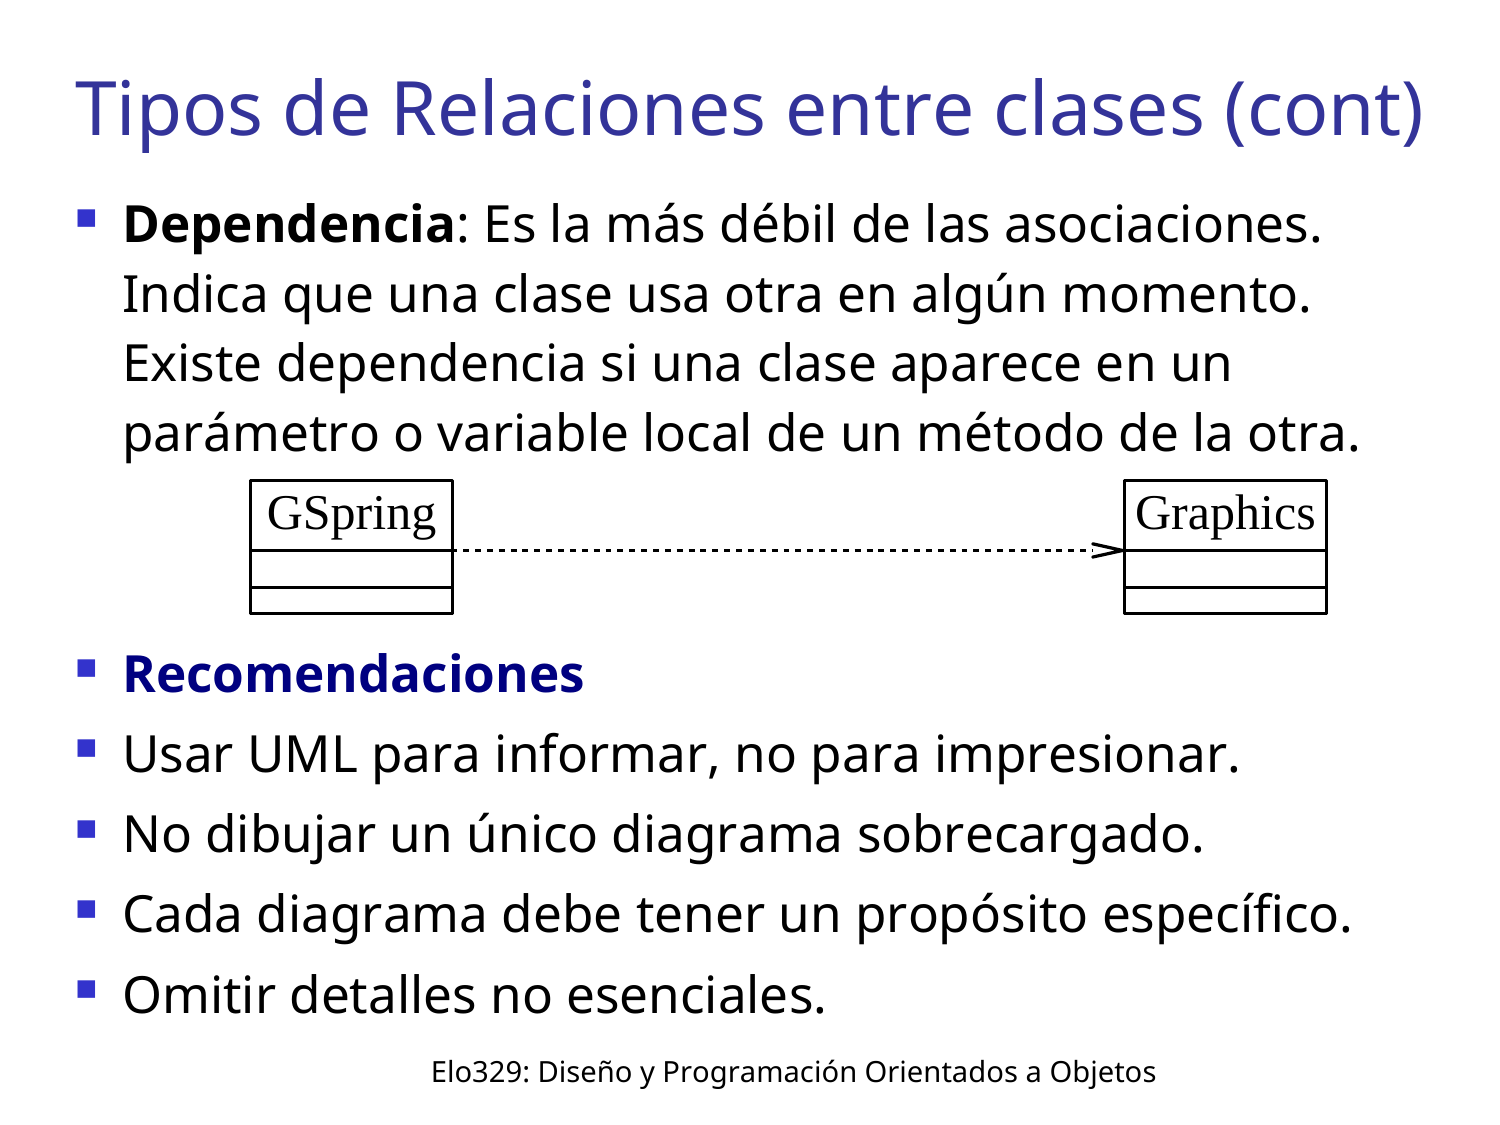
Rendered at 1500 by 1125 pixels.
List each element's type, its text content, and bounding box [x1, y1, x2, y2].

text_box Graphics [1126, 552, 1325, 612]
text_box Graphics [1124, 480, 1327, 549]
text_box GSpring [252, 552, 451, 612]
text_box GSpring [250, 480, 453, 549]
title Tipos de Relaciones entre clases (cont) [75, 25, 1449, 188]
list Dependencia: Es la más débil de las asociaciones. Indica que una clase usa otra en algún momento. Existe dependencia si una clase aparece en un parámetro o variable local de un método de la otra. Recomendaciones Usar UML para informar, no para impresionar. No dibujar un único diagrama sobrecargado. Cada diagrama debe tener un propósito específico. Omitir detalles no esenciales. [75, 187, 1446, 1041]
